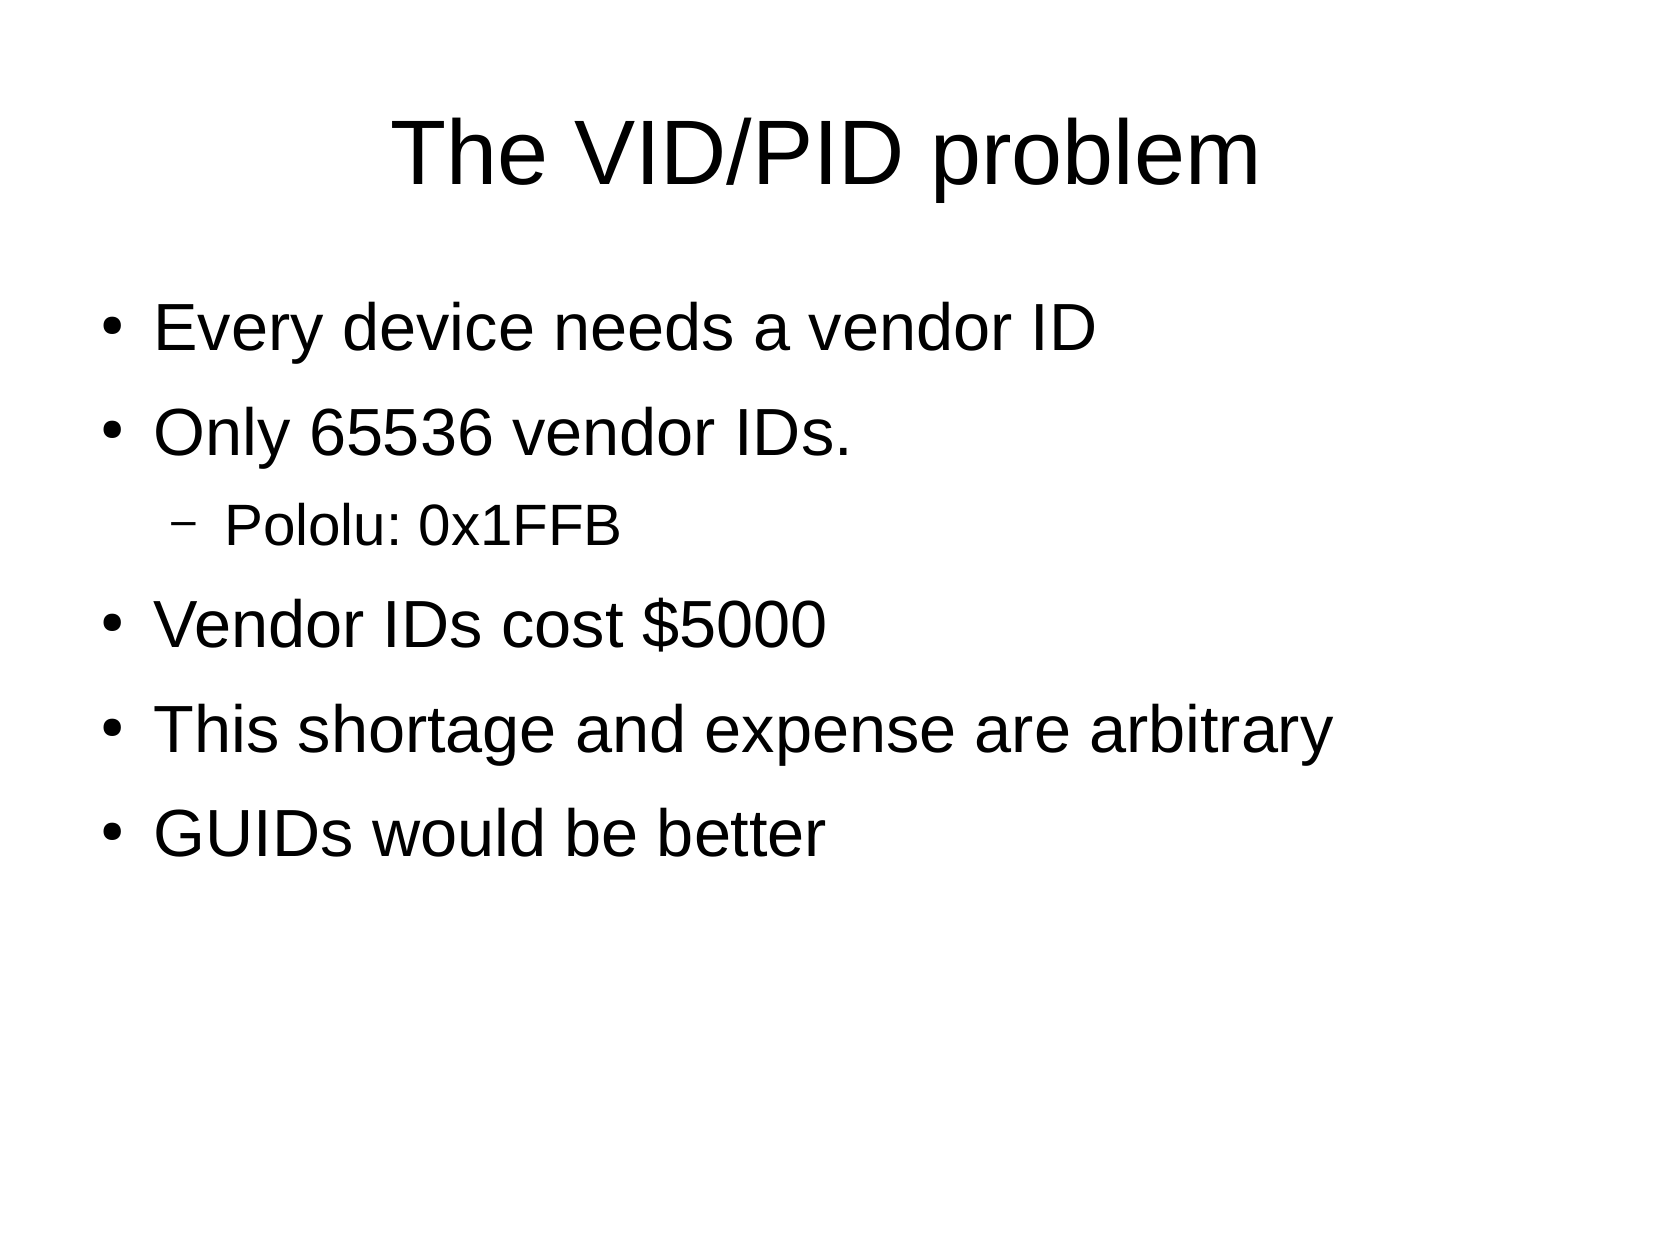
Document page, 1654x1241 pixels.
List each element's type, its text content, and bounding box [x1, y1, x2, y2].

title The VID/PID problem [82, 49, 1571, 257]
list Every device needs a vendor ID Only 65536 vendor IDs. Pololu: 0x1FFB Vendor IDs cost $5000 This shortage and expense are arbitrary GUIDs would be better [82, 290, 1571, 1010]
